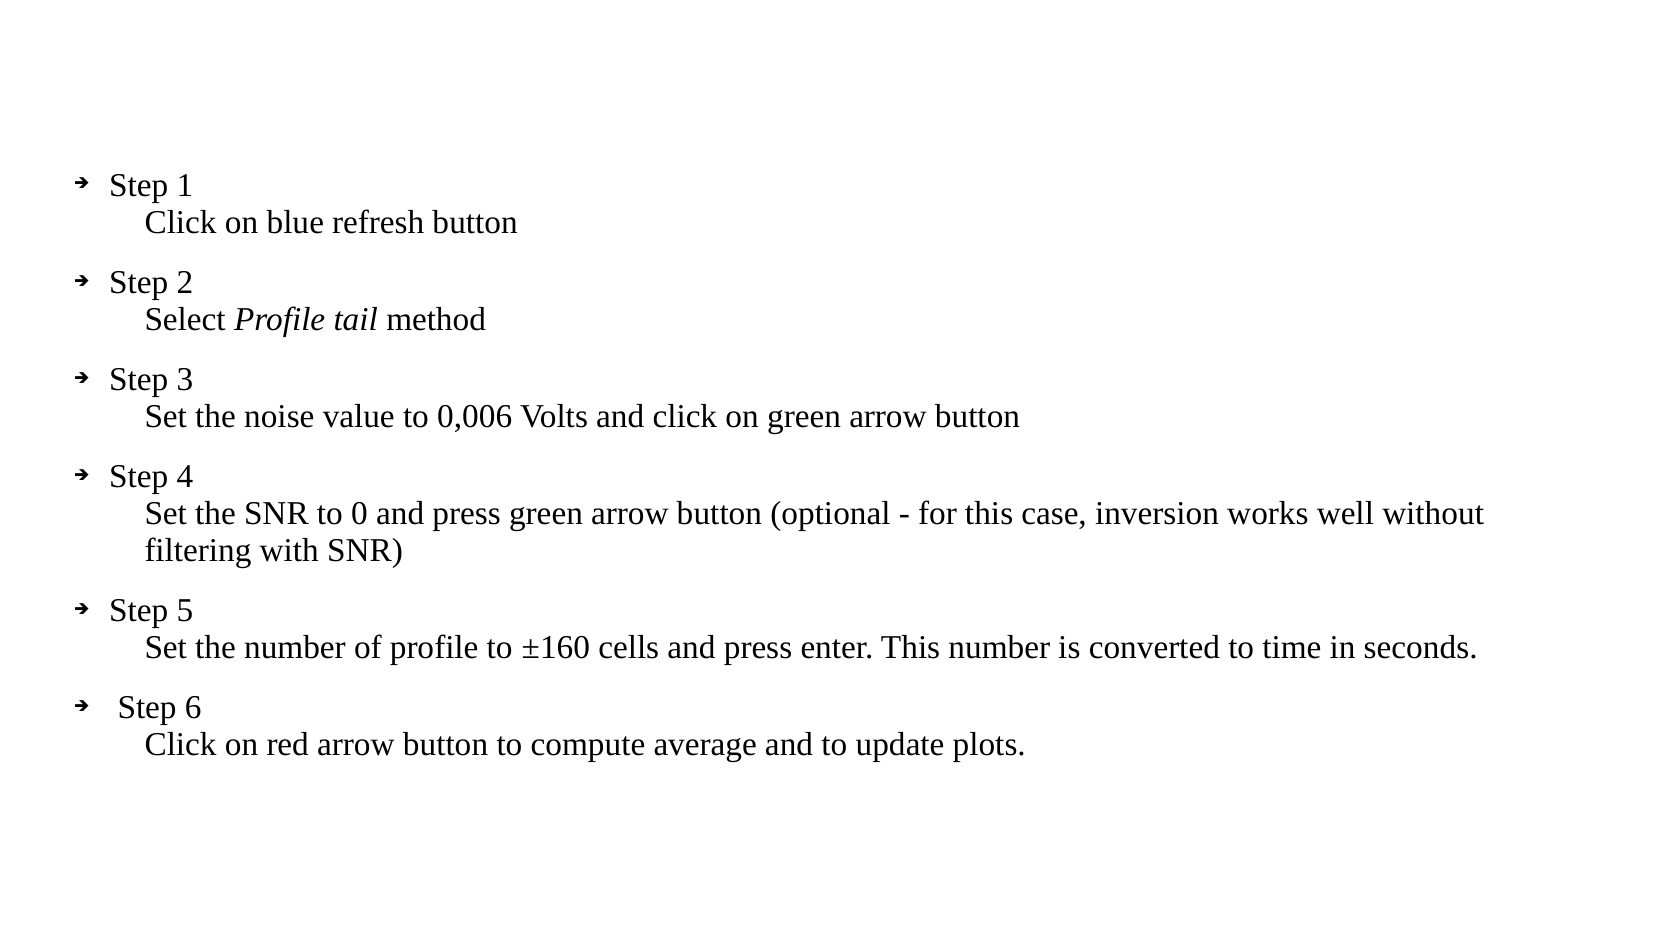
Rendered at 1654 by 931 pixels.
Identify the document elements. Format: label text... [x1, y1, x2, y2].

text_box Step 1 Click on blue refresh button Step 2 Select Profile tail method Step 3 Set the noise value to 0,006 Volts and click on green arrow button Step 4 Set the SNR to 0 and press green arrow button (optional - for this case, inversion works well without filtering with SNR) Step 5 Set the number of profile to ±160 cells and press enter. This number is converted to time in seconds. Step 6 Click on red arrow button to compute average and to update plots. [59, 159, 1595, 771]
